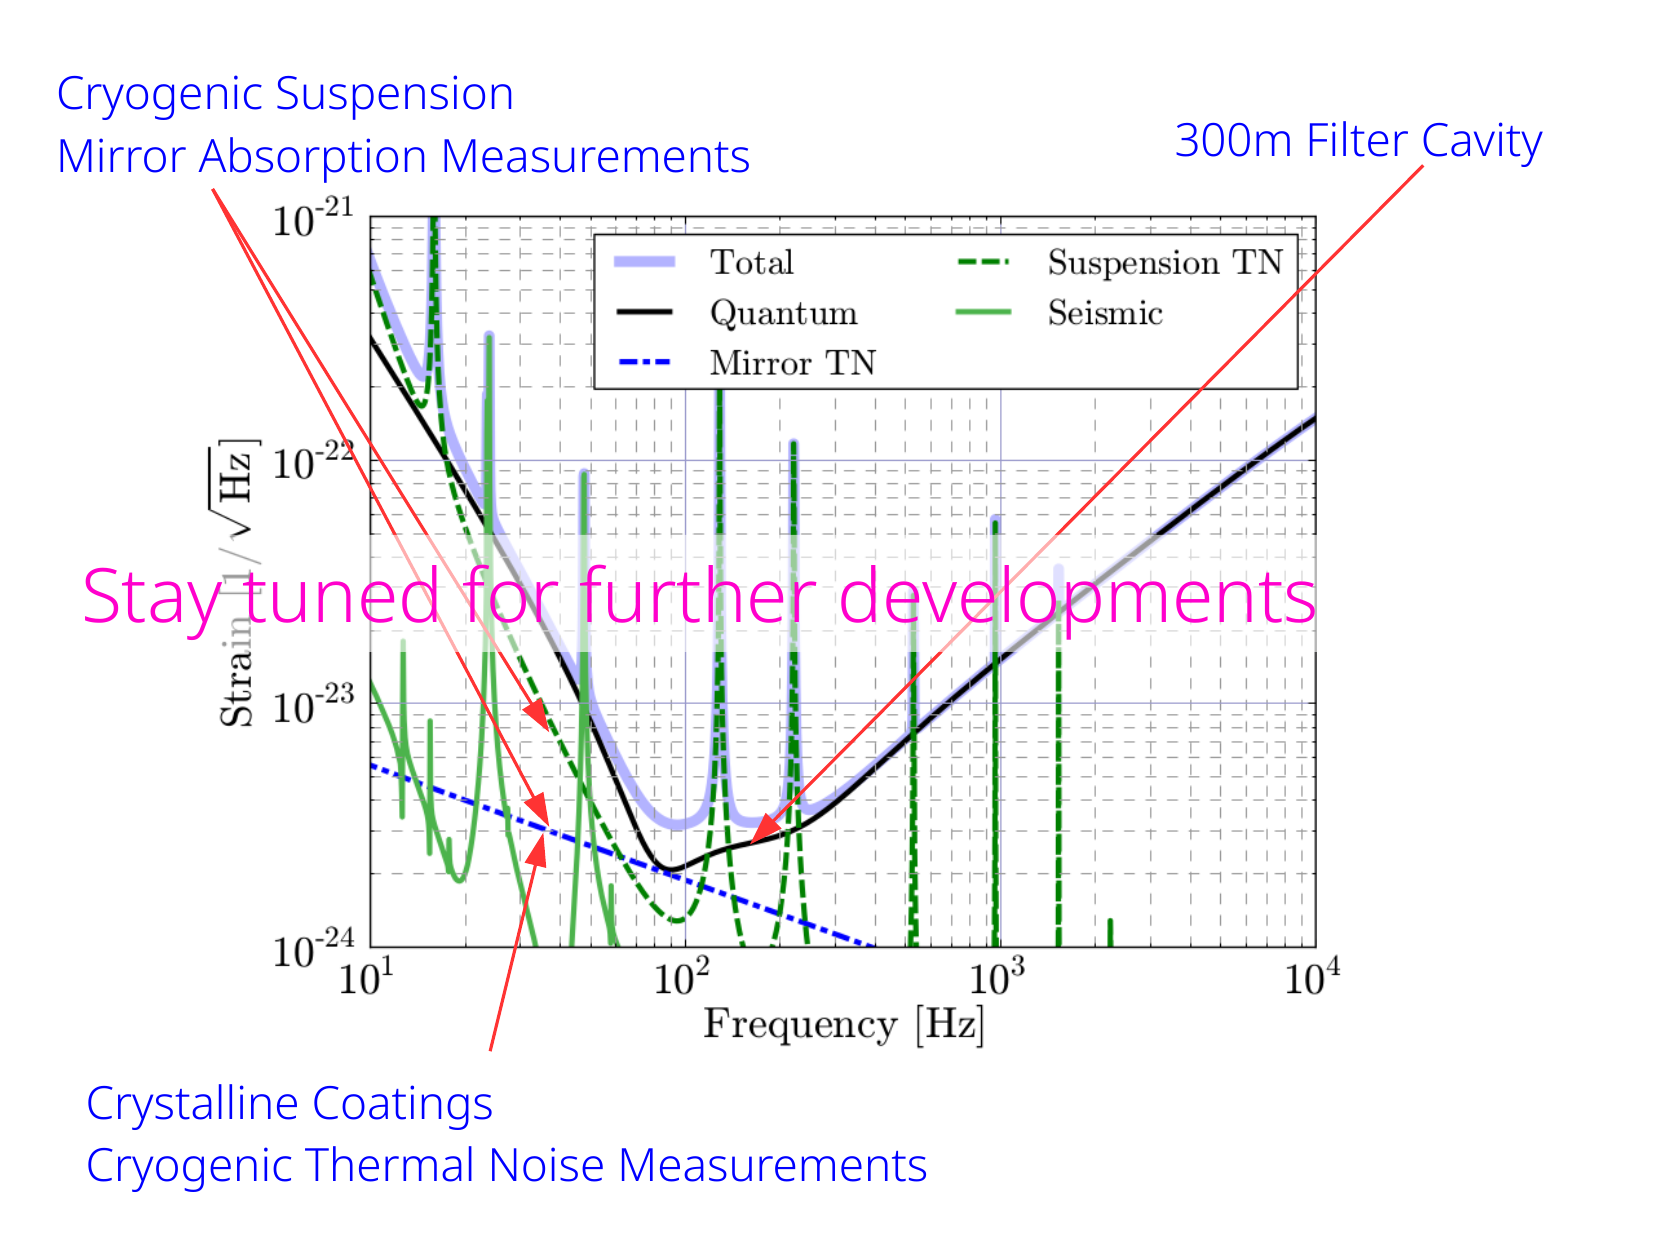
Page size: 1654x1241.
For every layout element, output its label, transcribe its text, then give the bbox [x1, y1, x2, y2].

picture [194, 159, 1357, 534]
picture [1061, 236, 1357, 534]
picture [249, 253, 423, 534]
text_box Crystalline Coatings Cryogenic Thermal Noise Measurements [70, 1062, 1024, 1191]
text_box Stay tuned for further developments [66, 534, 1595, 650]
text_box Cryogenic Suspension Mirror Absorption Measurements [41, 53, 832, 182]
text_box 300m Filter Cavity [1159, 100, 1607, 172]
picture [194, 652, 1357, 1063]
